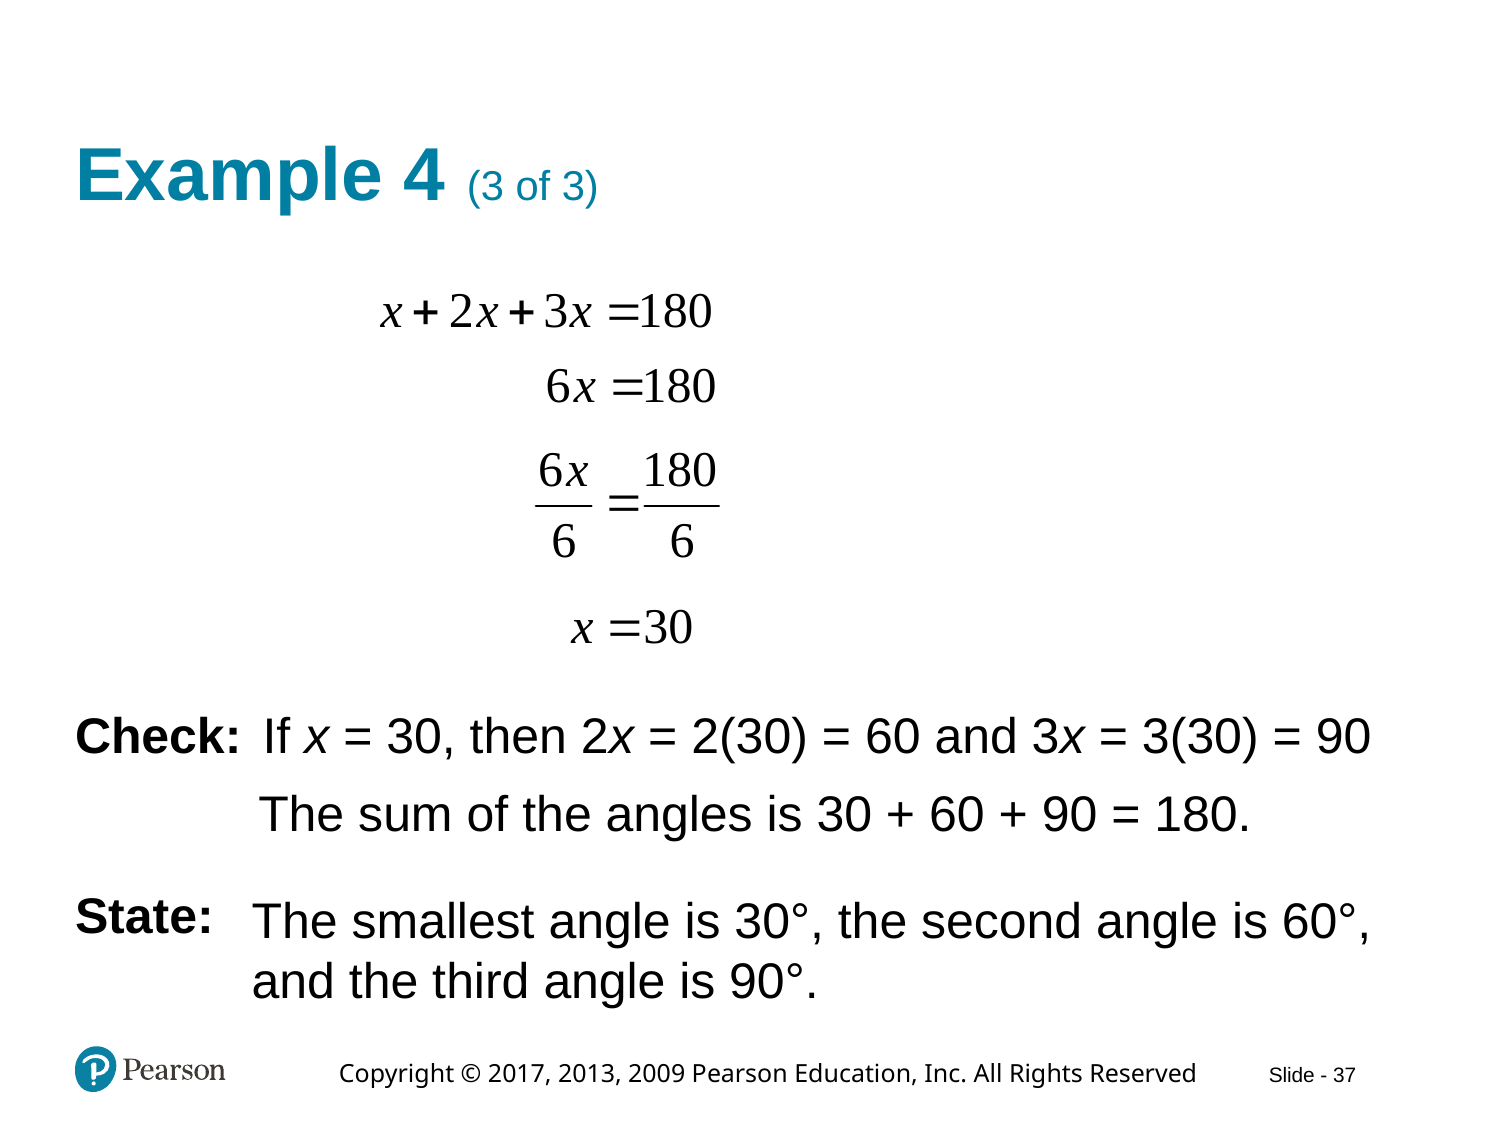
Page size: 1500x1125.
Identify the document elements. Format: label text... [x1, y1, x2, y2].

title Example 4 (3 of 3) [75, 35, 1425, 216]
list Check: [75, 703, 262, 770]
list The smallest angle is 30°, the second angle is 60°, and the third angle is 90°. [251, 888, 1415, 1013]
chart [375, 287, 717, 334]
list State: [75, 883, 225, 941]
list The sum of the angles is 30 + 60 + 90 = 180. [258, 780, 1288, 845]
chart [531, 443, 724, 565]
list If x = 30, then 2x = 2(30) = 60 and 3x = 3(30) = 90 [262, 703, 1451, 770]
chart [565, 604, 698, 650]
chart [542, 362, 721, 409]
